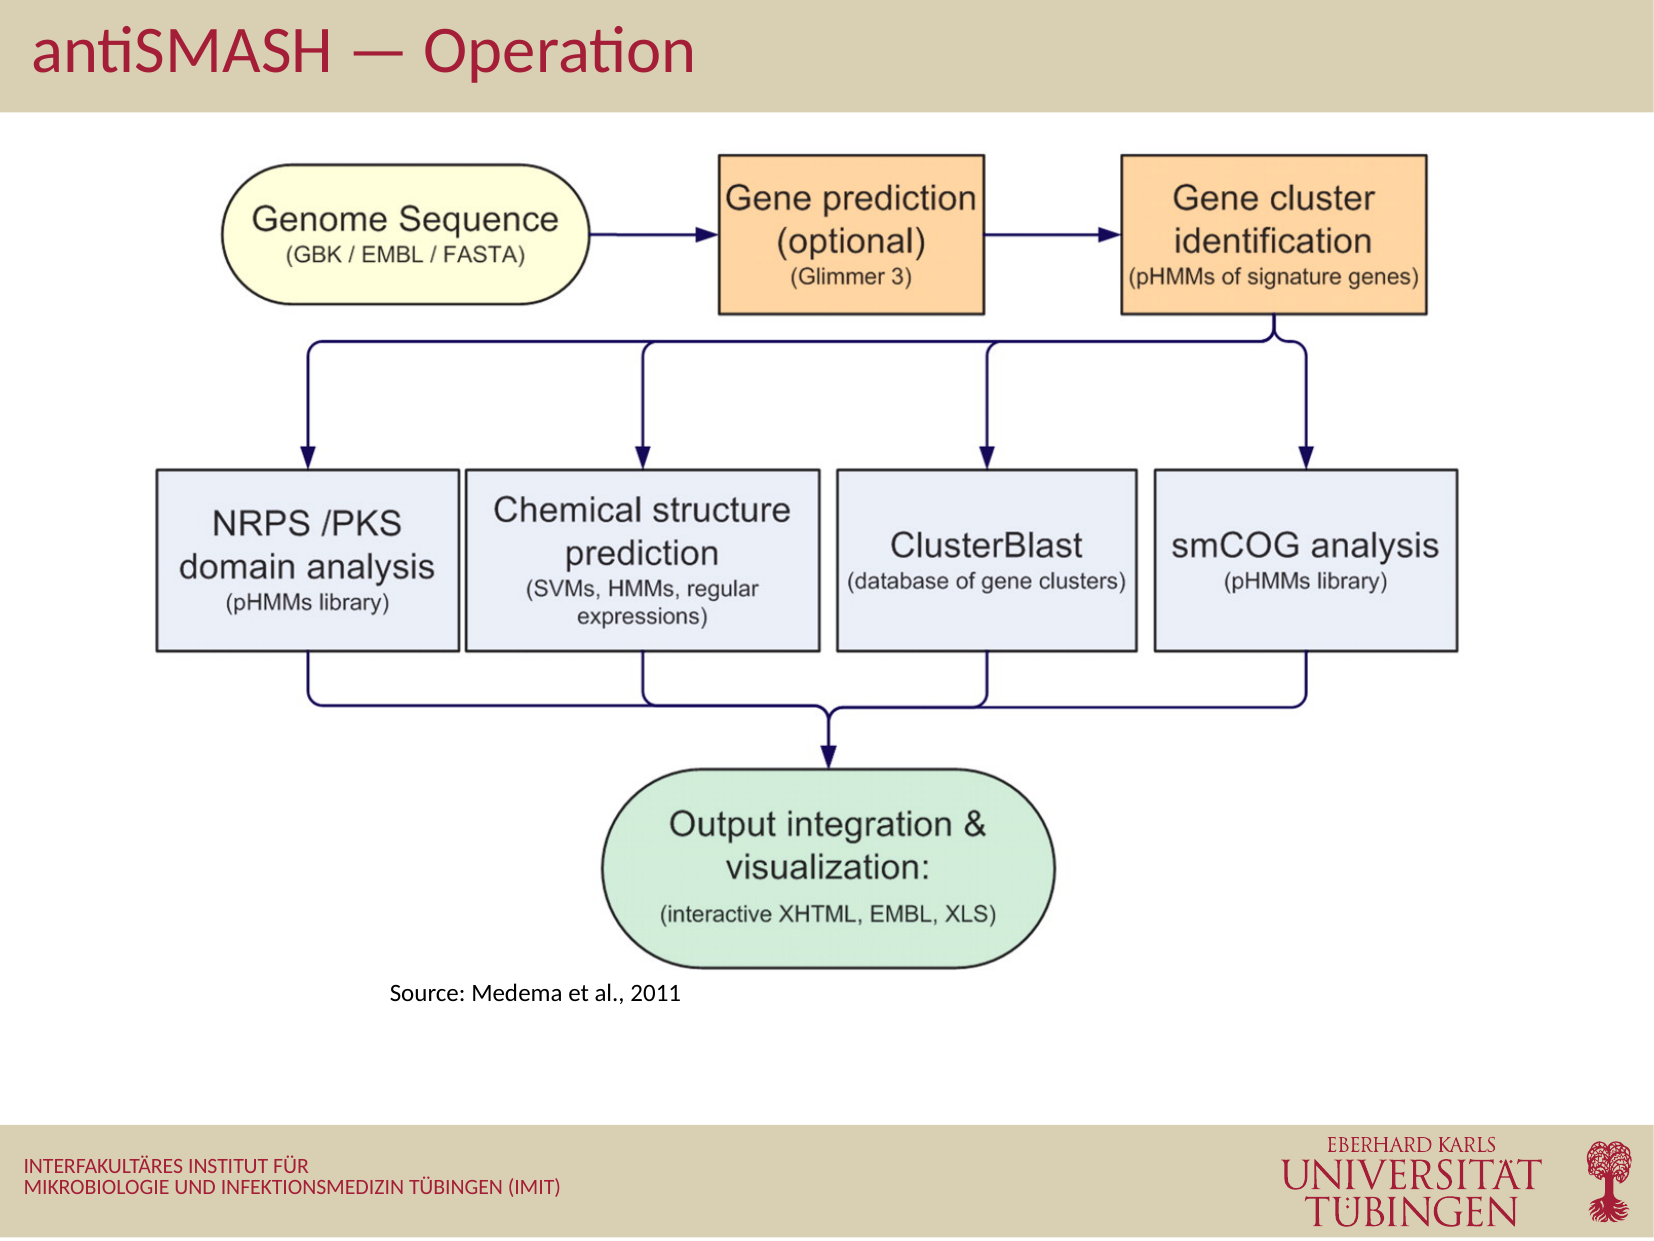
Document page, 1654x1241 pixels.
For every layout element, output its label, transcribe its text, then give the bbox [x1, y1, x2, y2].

title antiSMASH — Operation [31, 0, 1374, 113]
picture [150, 149, 1464, 976]
text_box Source: Medema et al., 2011 [375, 975, 698, 1021]
